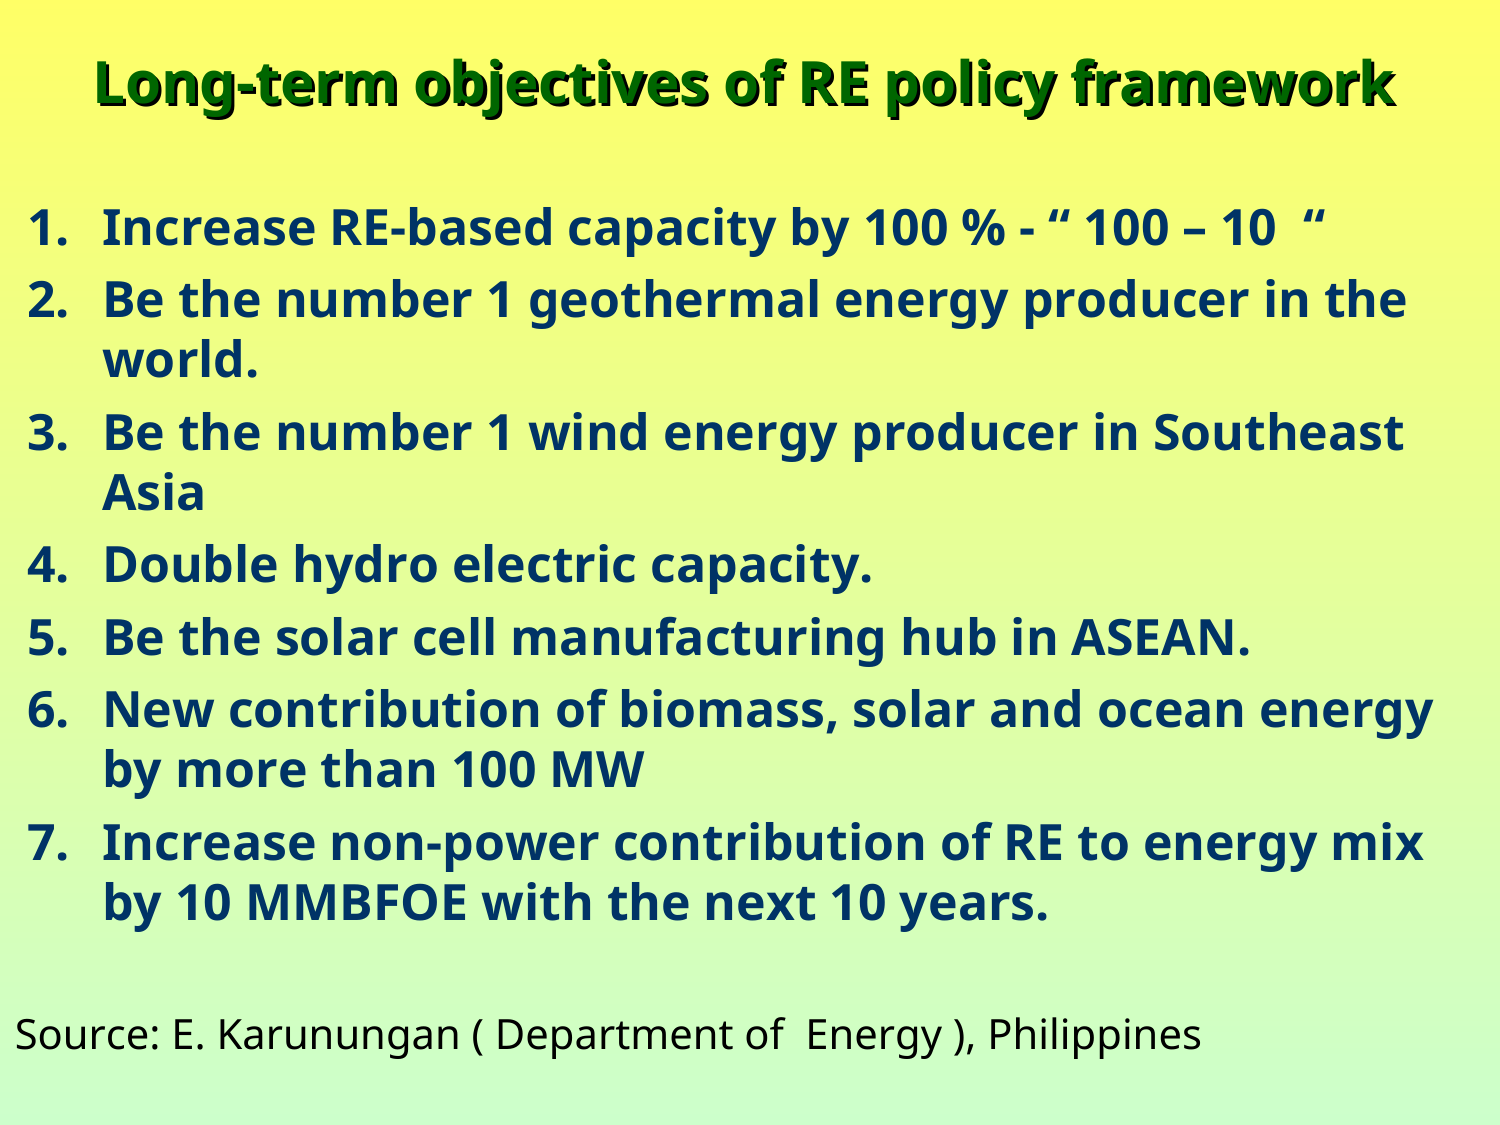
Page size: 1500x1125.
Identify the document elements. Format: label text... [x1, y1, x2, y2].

text_box Source: E. Karunungan ( Department of Energy ), Philippines [0, 999, 1500, 1066]
text_box Increase RE-based capacity by 100 % - “ 100 – 10 “ Be the number 1 geothermal energy producer in the world. Be the number 1 wind energy producer in Southeast Asia Double hydro electric capacity. Be the solar cell manufacturing hub in ASEAN. New contribution of biomass, solar and ocean energy by more than 100 MW Increase non-power contribution of RE to energy mix by 10 MMBFOE with the next 10 years. [12, 187, 1500, 975]
subtitle Long-term objectives of RE policy framework [12, 37, 1475, 138]
